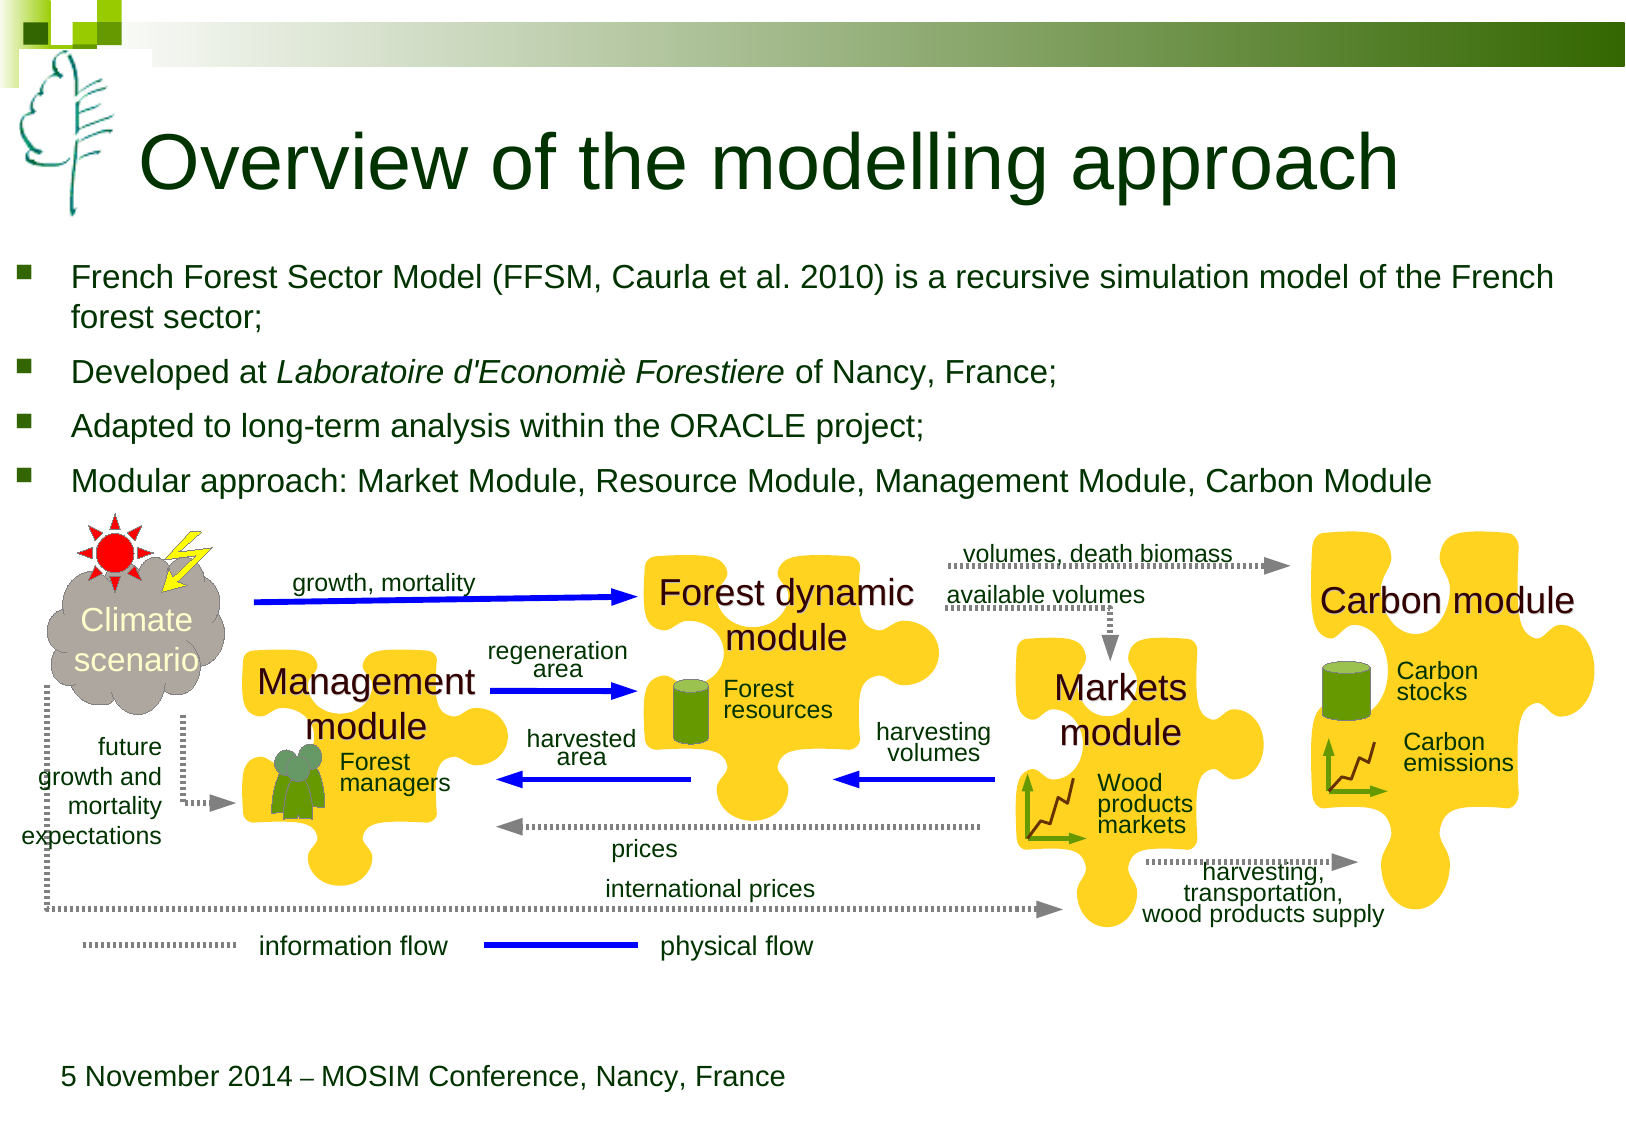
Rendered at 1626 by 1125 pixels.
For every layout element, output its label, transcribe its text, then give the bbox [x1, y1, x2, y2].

text_box Carbon stocks [1381, 655, 1494, 722]
text_box physical flow [645, 921, 851, 969]
text_box [1311, 629, 1595, 910]
text_box growth, mortality [277, 559, 508, 605]
text_box [127, 525, 142, 541]
text_box [786, 555, 858, 560]
text_box [88, 525, 103, 541]
text_box French Forest Sector Model (FFSM, Caurla et al. 2010) is a recursive simulation model of the French forest sector; Developed at Laboratoire d'Economiè Forestiere of Nancy, France; Adapted to long-term analysis within the ORACLE project; Modular approach: Market Module, Resource Module, Management Module, Carbon Module [0, 248, 1626, 507]
text_box Forest dynamic module [643, 560, 930, 666]
text_box [643, 631, 939, 821]
text_box harvesting, transportation, wood products supply [1110, 856, 1418, 943]
text_box regeneration area [431, 637, 686, 701]
text_box harvesting volumes [852, 716, 1016, 783]
text_box international prices [590, 864, 839, 910]
title Overview of the modelling approach [123, 102, 1626, 213]
text_box [1015, 709, 1264, 858]
text_box [1128, 637, 1198, 655]
text_box [65, 531, 225, 659]
text_box harvested area [496, 725, 668, 789]
text_box [1317, 629, 1345, 639]
text_box Carbon emissions [1388, 726, 1530, 792]
text_box Climate scenario [59, 590, 215, 686]
text_box [137, 547, 154, 559]
text_box Forest managers [324, 746, 466, 812]
text_box future growth and mortality expectations [5, 722, 178, 858]
text_box Management module [242, 649, 491, 755]
text_box [466, 711, 506, 766]
text_box Forest resources [708, 673, 849, 739]
text_box prices [596, 825, 721, 864]
text_box [109, 513, 121, 530]
text_box [1015, 637, 1086, 720]
text_box available volumes [930, 571, 1205, 616]
text_box [1076, 863, 1110, 928]
text_box information flow [243, 921, 479, 969]
picture [19, 49, 152, 220]
text_box [647, 555, 719, 560]
text_box volumes, death biomass [933, 529, 1264, 575]
text_box [71, 686, 194, 715]
text_box [47, 610, 59, 682]
text_box [1311, 531, 1392, 569]
text_box [1439, 531, 1519, 569]
text_box [242, 744, 437, 886]
text_box Carbon module [1305, 569, 1591, 629]
text_box Markets module [1039, 655, 1203, 761]
text_box Wood products markets [1082, 767, 1209, 863]
text_box [77, 547, 93, 559]
